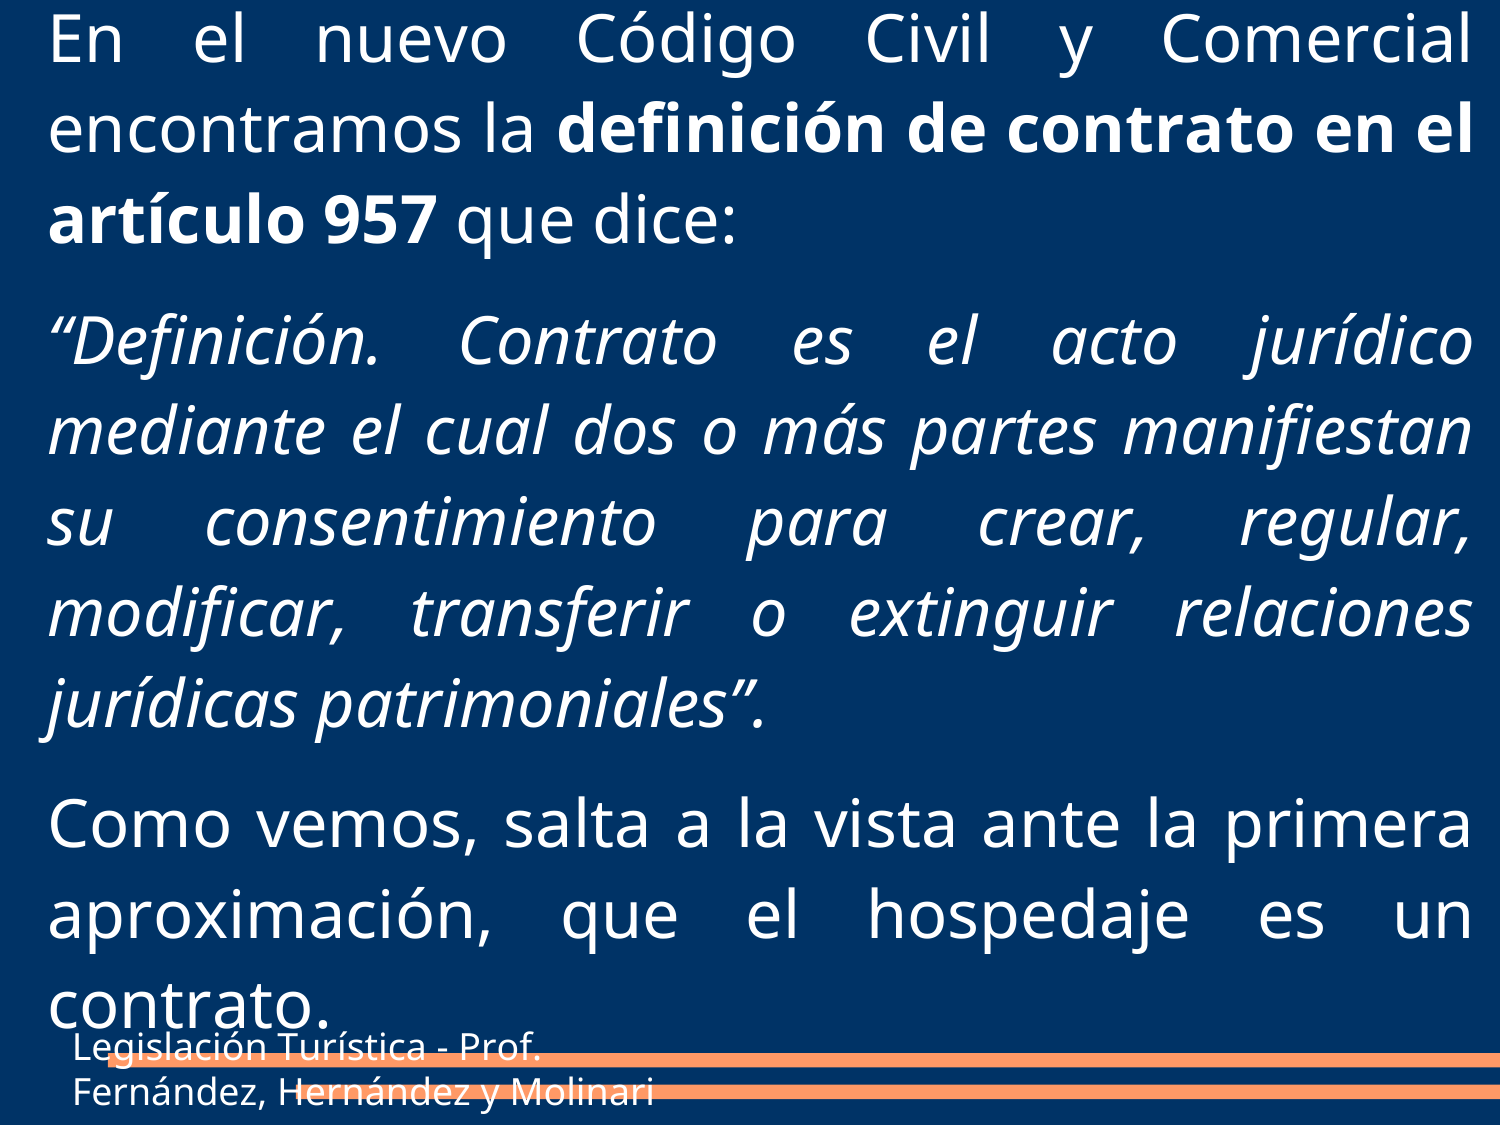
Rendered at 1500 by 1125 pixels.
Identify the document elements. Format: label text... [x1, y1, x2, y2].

subtitle En el nuevo Código Civil y Comercial encontramos la definición de contrato en el artículo 957 que dice: “Definición. Contrato es el acto jurídico mediante el cual dos o más partes manifiestan su consentimiento para crear, regular, modificar, transferir o extinguir relaciones jurídicas patrimoniales”. Como vemos, salta a la vista ante la primera aproximación, que el hospedaje es un contrato. [47, 59, 1477, 981]
footer Legislación Turística - Prof. Fernández, Hernández y Molinari [57, 1015, 756, 1066]
